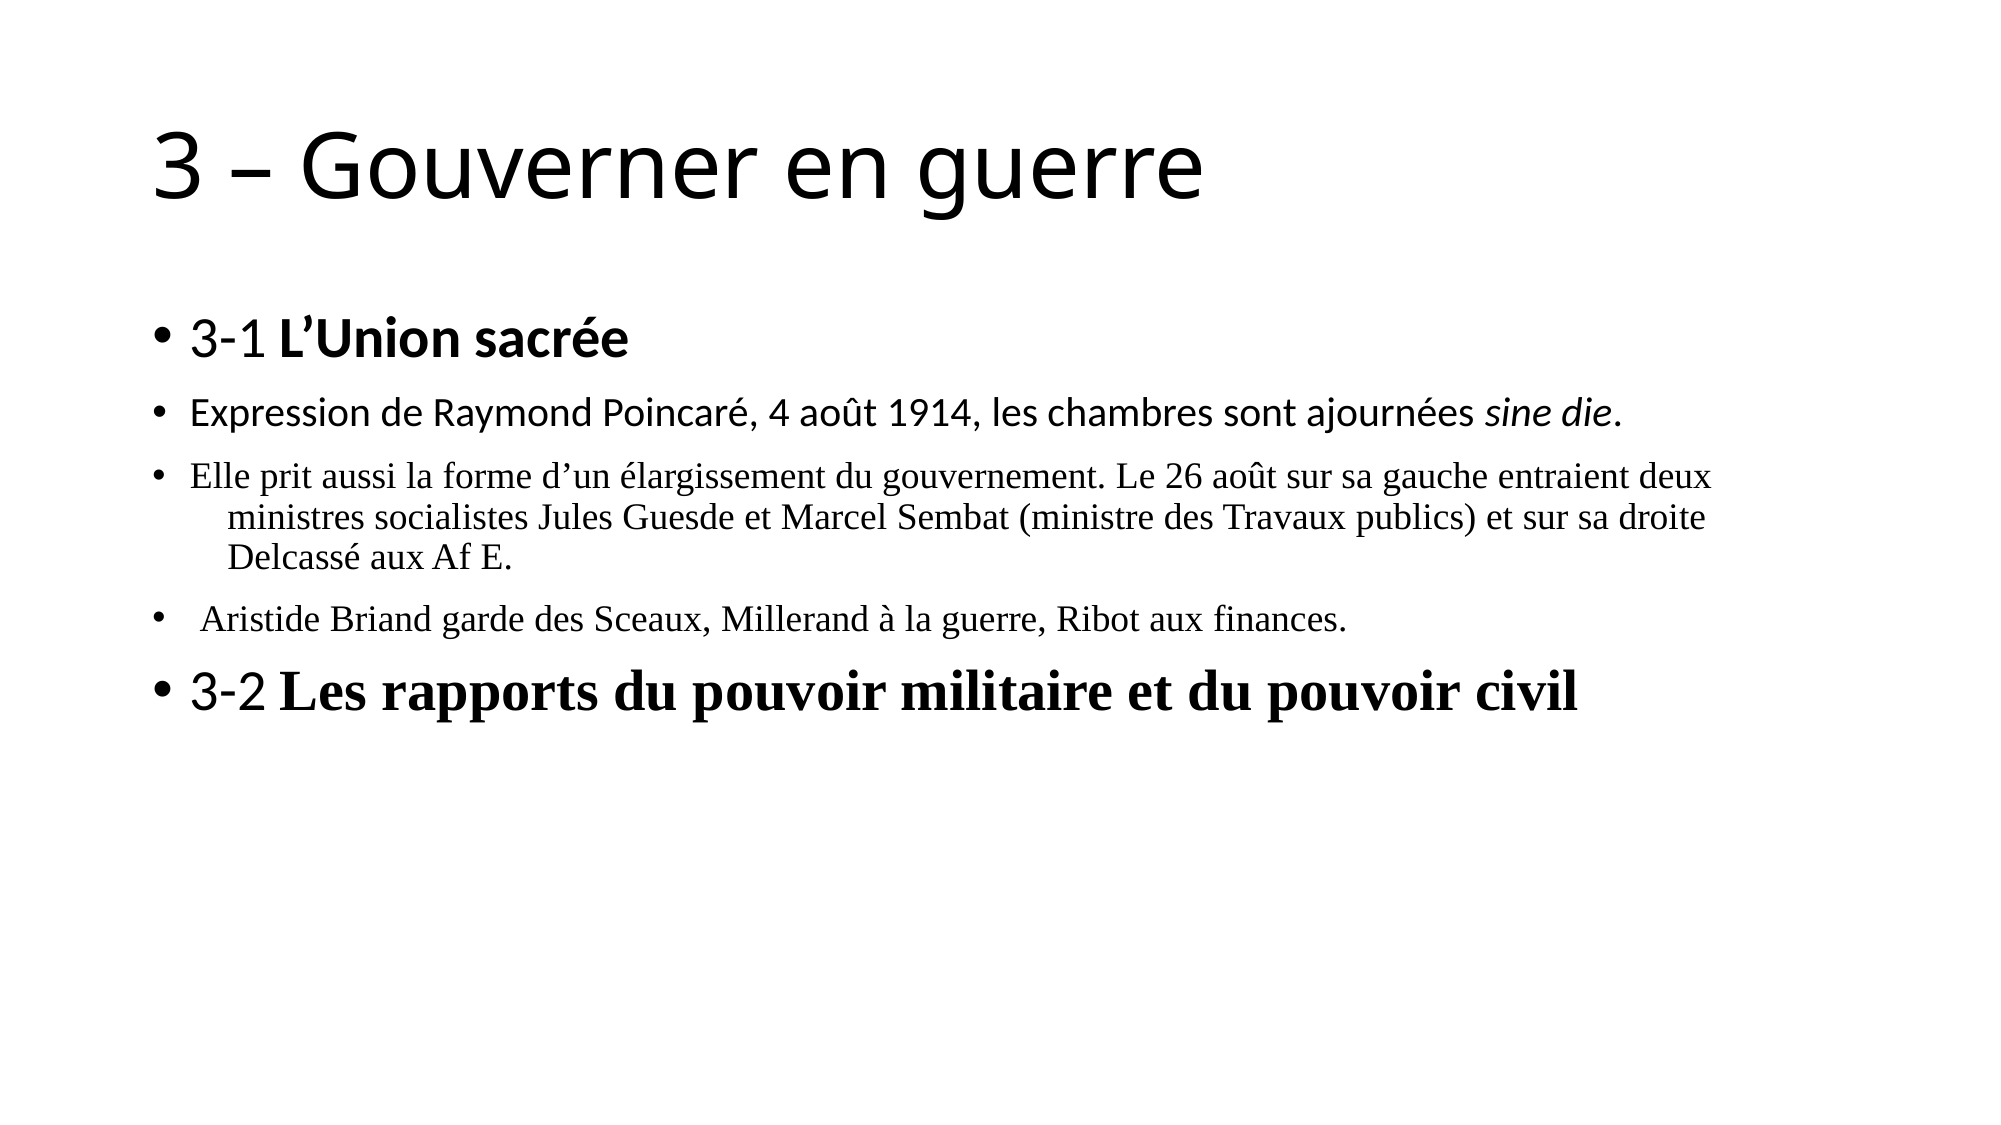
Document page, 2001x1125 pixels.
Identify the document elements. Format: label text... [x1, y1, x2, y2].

list 3-1 L’Union sacrée Expression de Raymond Poincaré, 4 août 1914, les chambres sont ajournées sine die. Elle prit aussi la forme d’un élargissement du gouvernement. Le 26 août sur sa gauche entraient deux ministres socialistes Jules Guesde et Marcel Sembat (ministre des Travaux publics) et sur sa droite Delcassé aux Af E. Aristide Briand garde des Sceaux, Millerand à la guerre, Ribot aux finances. 3-2 Les rapports du pouvoir militaire et du pouvoir civil [137, 299, 1863, 1014]
title 3 – Gouverner en guerre [137, 59, 1863, 278]
